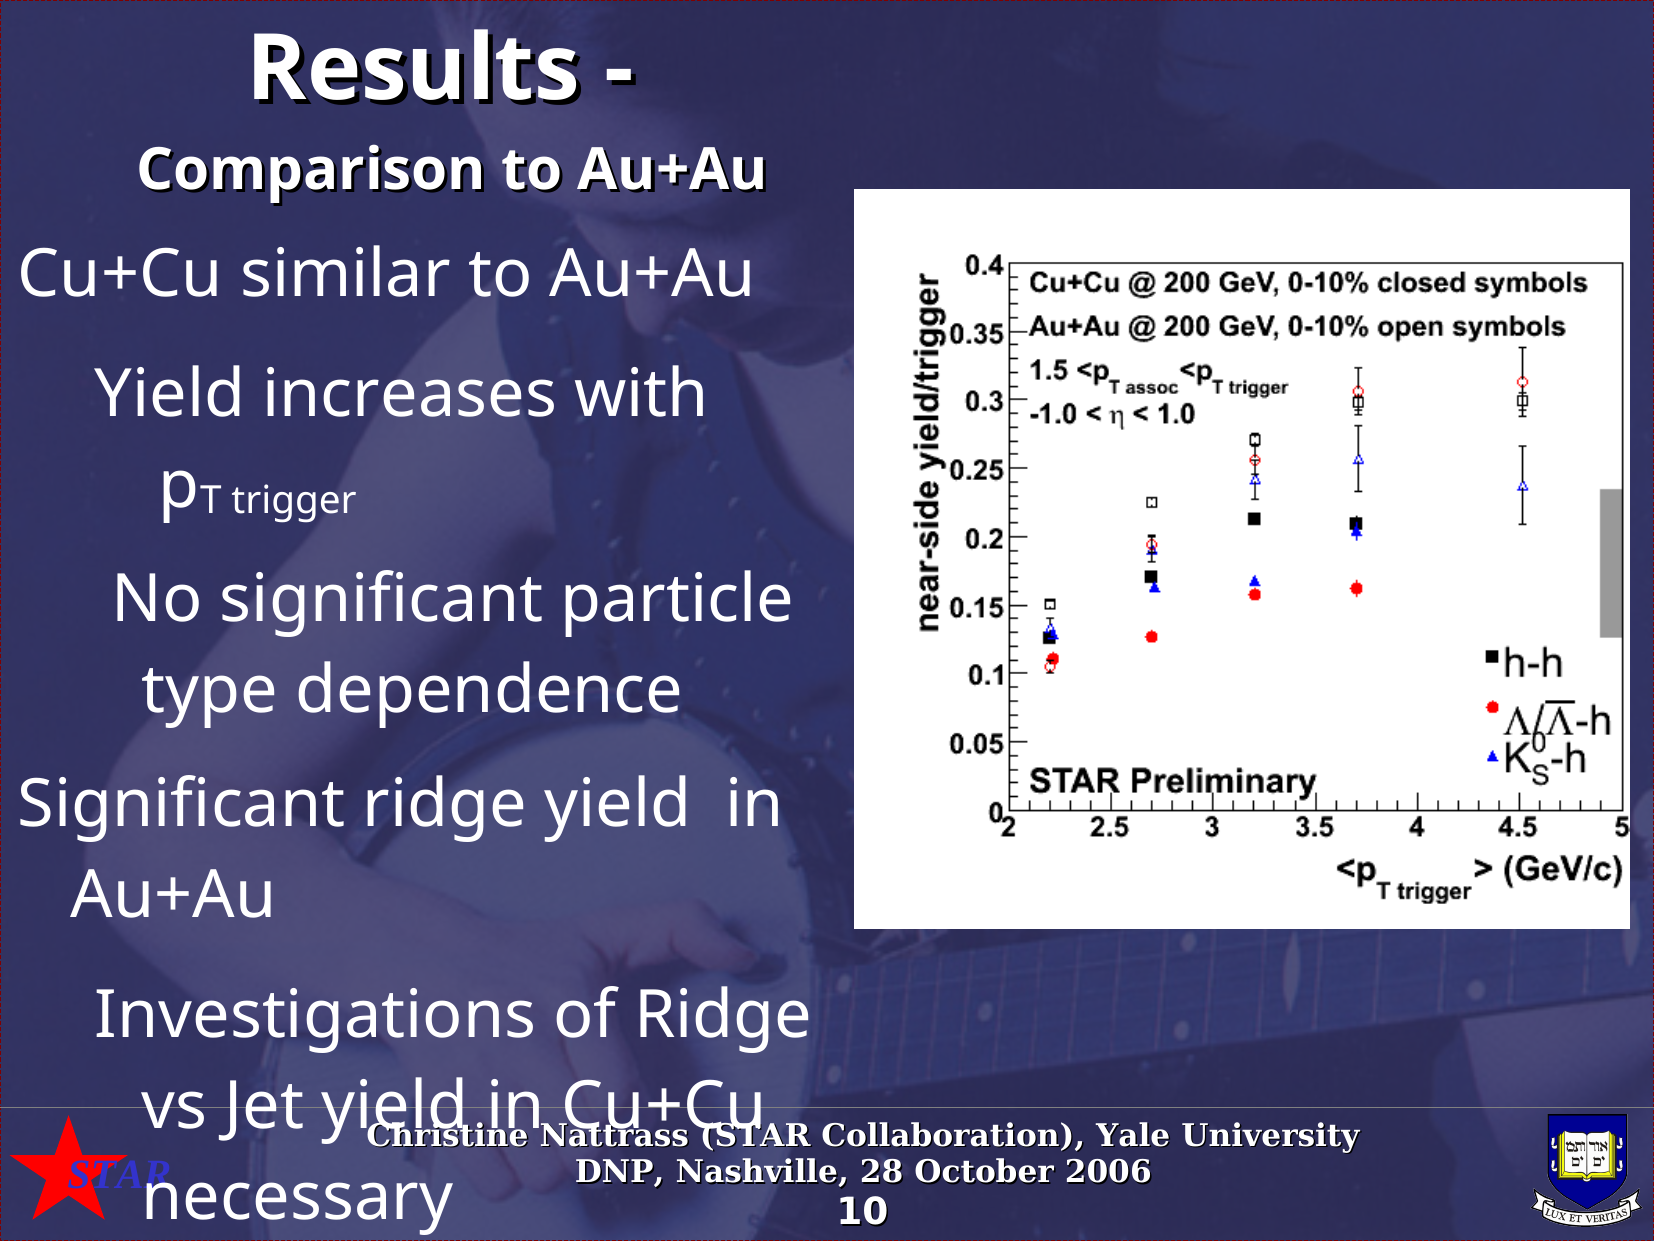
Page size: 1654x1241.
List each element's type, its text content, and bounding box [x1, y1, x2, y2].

picture [1530, 1114, 1643, 1227]
picture [854, 189, 1630, 929]
title Results - Comparison to Au+Au [79, 0, 826, 209]
list Cu+Cu similar to Au+Au Yield increases with pT trigger No significant particle type dependence Significant ridge yield in Au+Au Investigations of Ridge vs Jet yield in Cu+Cu necessary [0, 225, 863, 1202]
